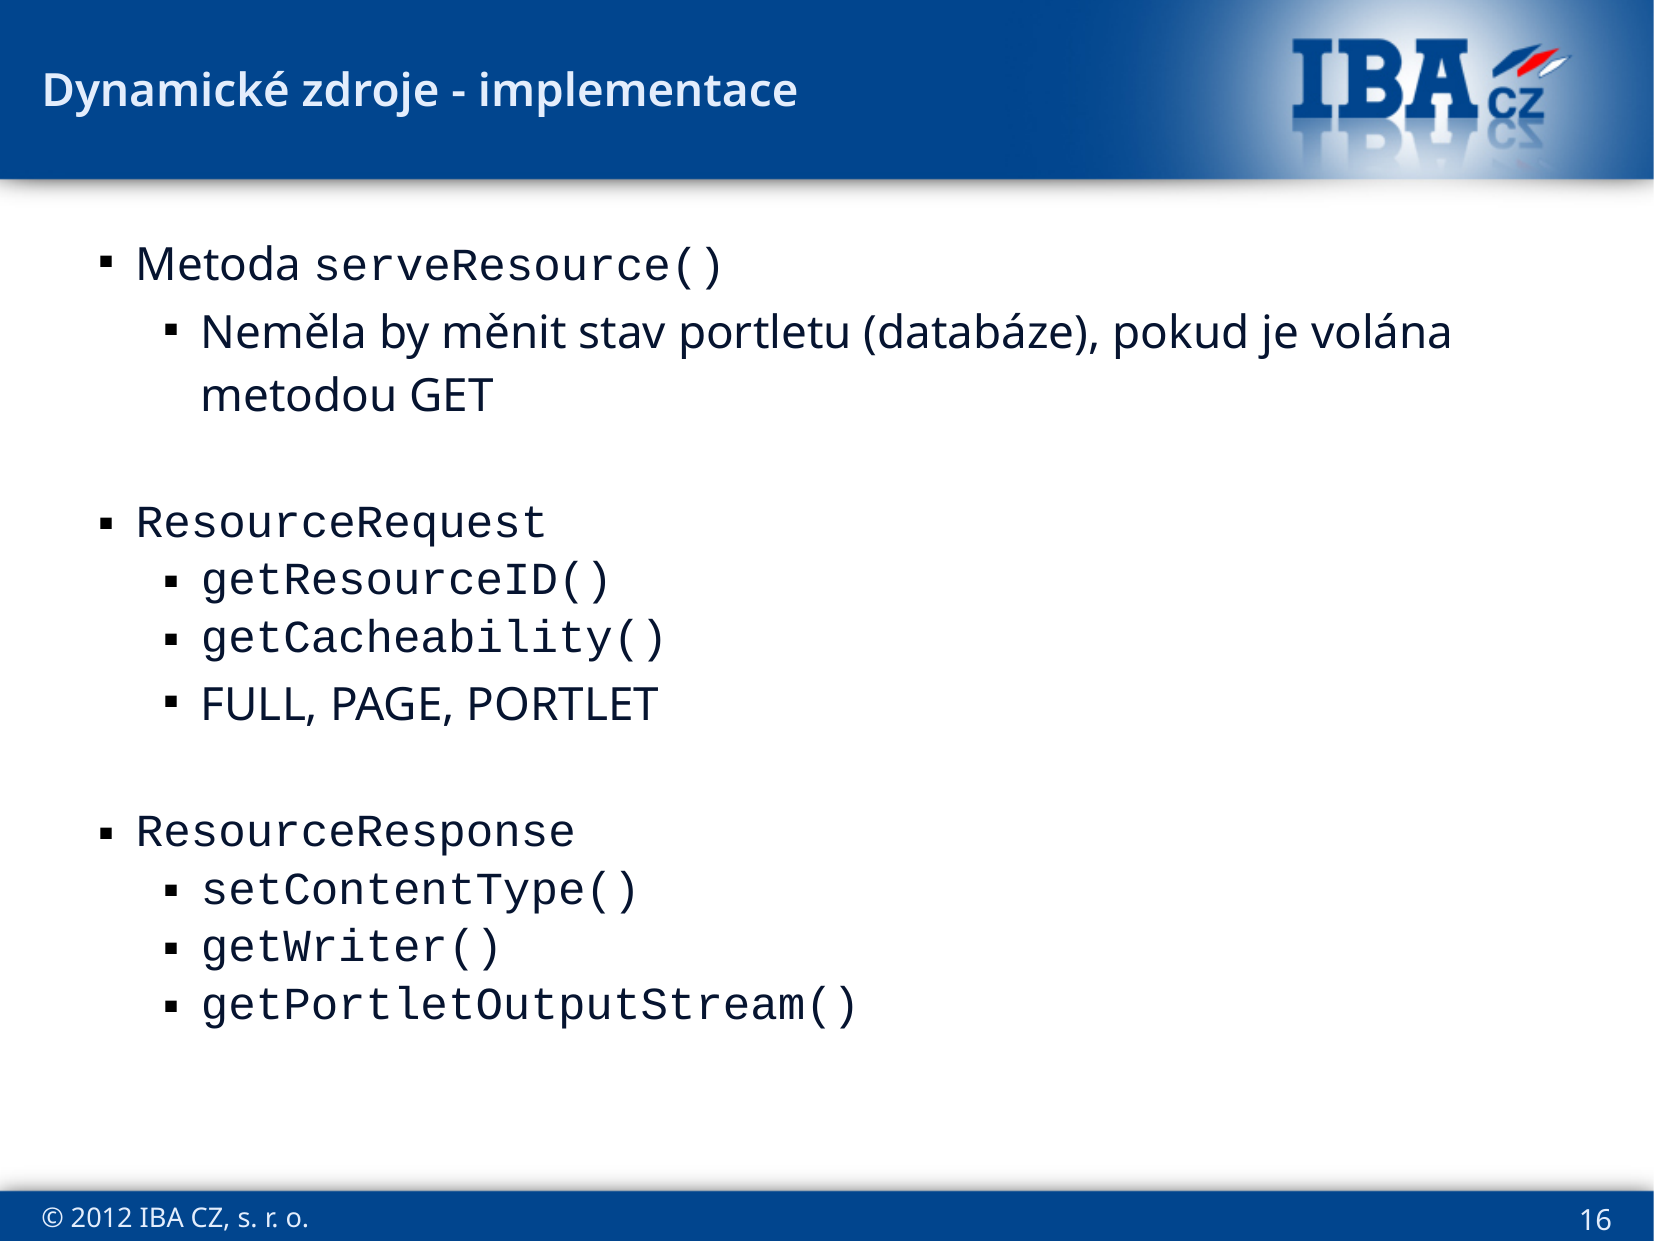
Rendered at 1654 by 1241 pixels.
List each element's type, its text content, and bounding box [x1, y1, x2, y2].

list Metoda serveResource() Neměla by měnit stav portletu (databáze), pokud je volána metodou GET ResourceRequest getResourceID() getCacheability() FULL, PAGE, PORTLET ResourceResponse setContentType() getWriter() getPortletOutputStream() [82, 231, 1571, 1137]
title Dynamické zdroje - implementace [41, 7, 1105, 170]
picture [0, 0, 1654, 1241]
